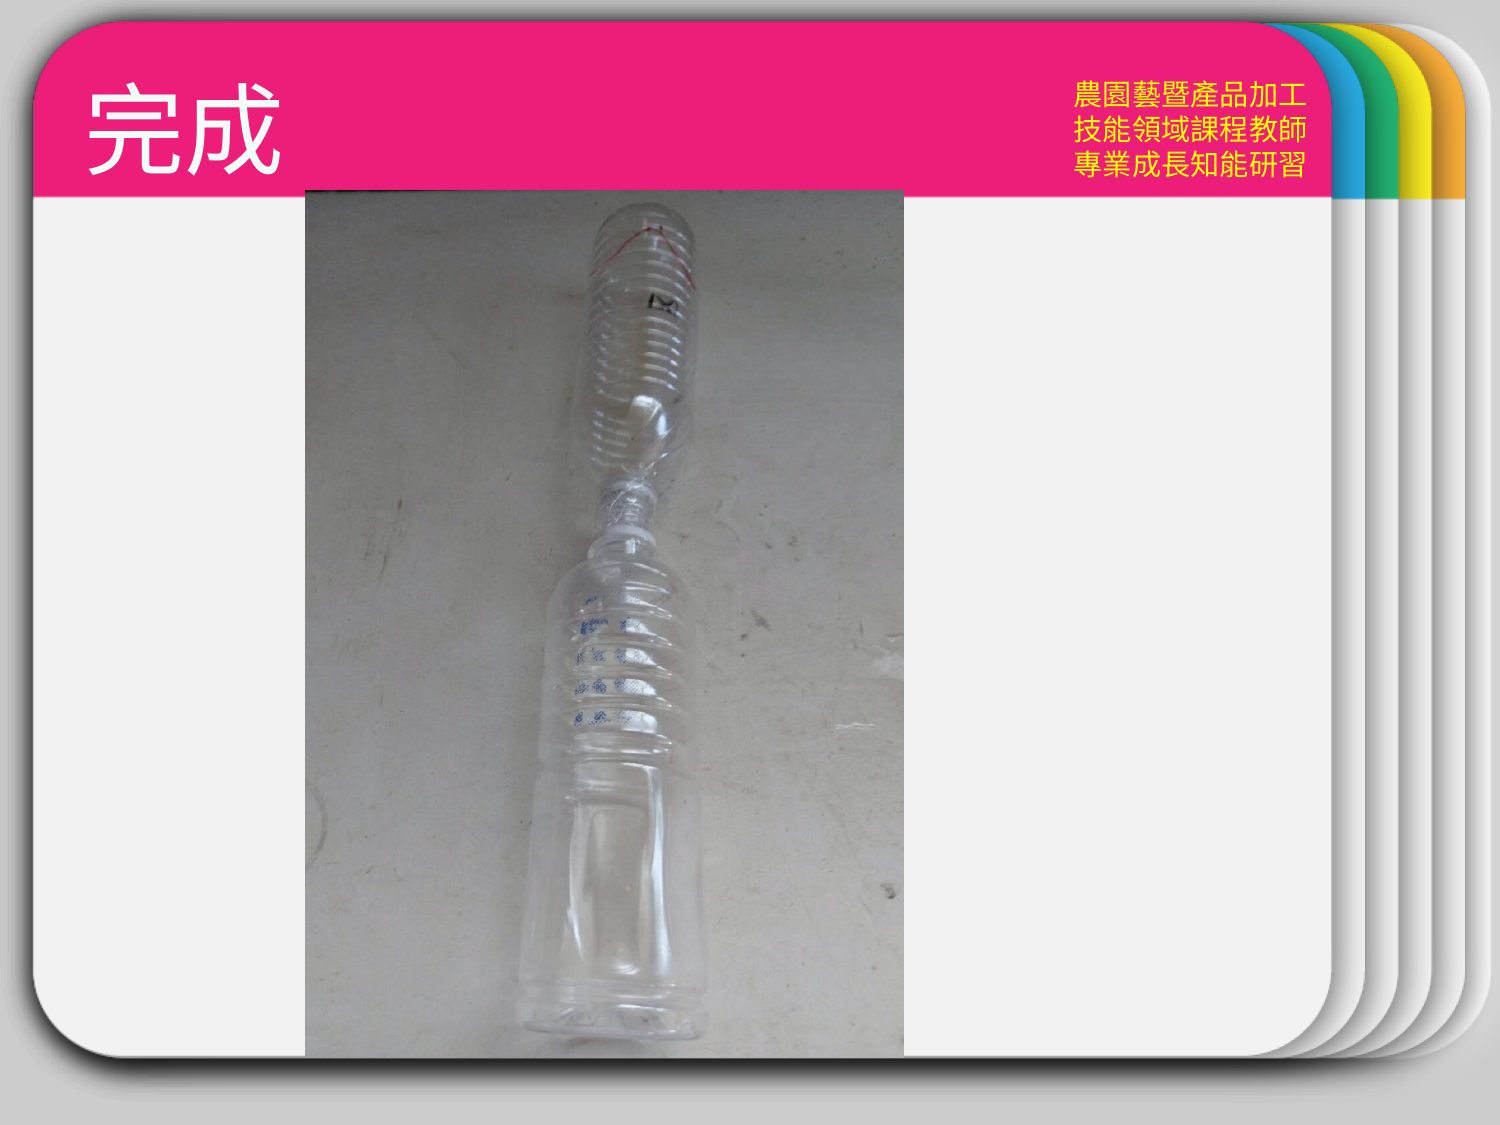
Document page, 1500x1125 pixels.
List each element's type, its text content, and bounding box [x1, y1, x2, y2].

picture [0, 0, 1500, 1125]
text_box 農園藝暨產品加工技能領域課程教師專業成長知能研習 [1058, 68, 1344, 190]
text_box 完成 [70, 60, 1010, 197]
